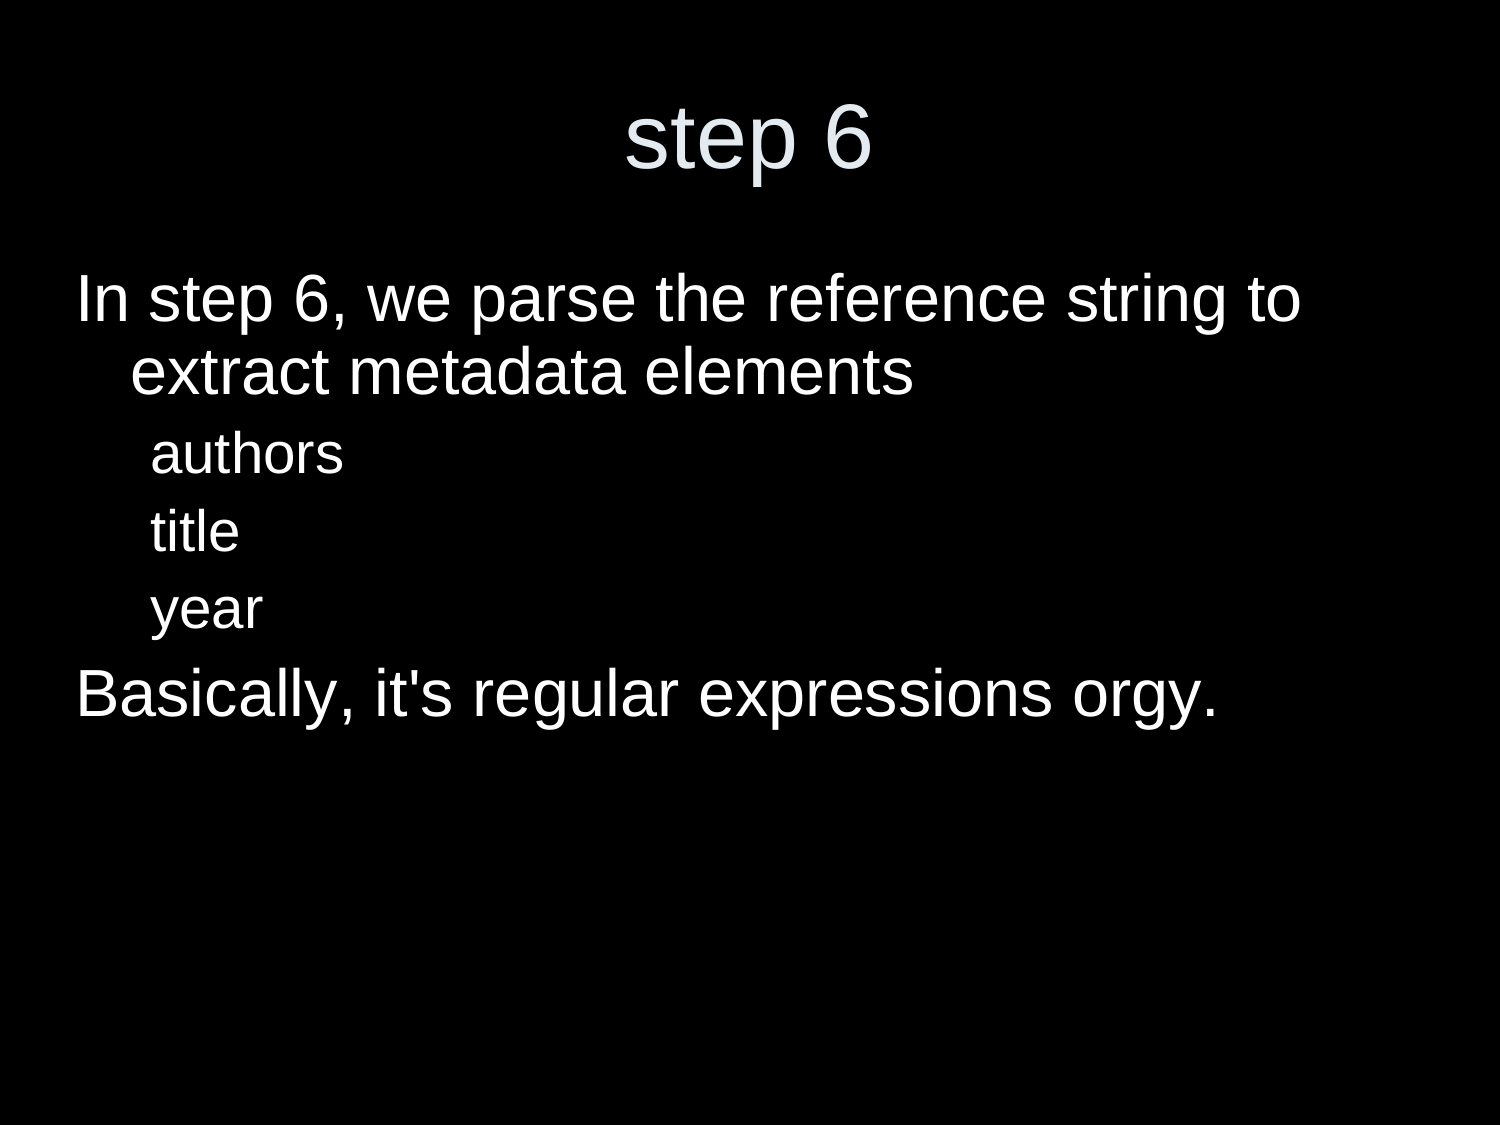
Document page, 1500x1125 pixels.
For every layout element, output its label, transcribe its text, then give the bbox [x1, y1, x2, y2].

title step 6 [75, 28, 1426, 250]
list In step 6, we parse the reference string to extract metadata elements authors title year Basically, it's regular expressions orgy. [75, 262, 1426, 991]
